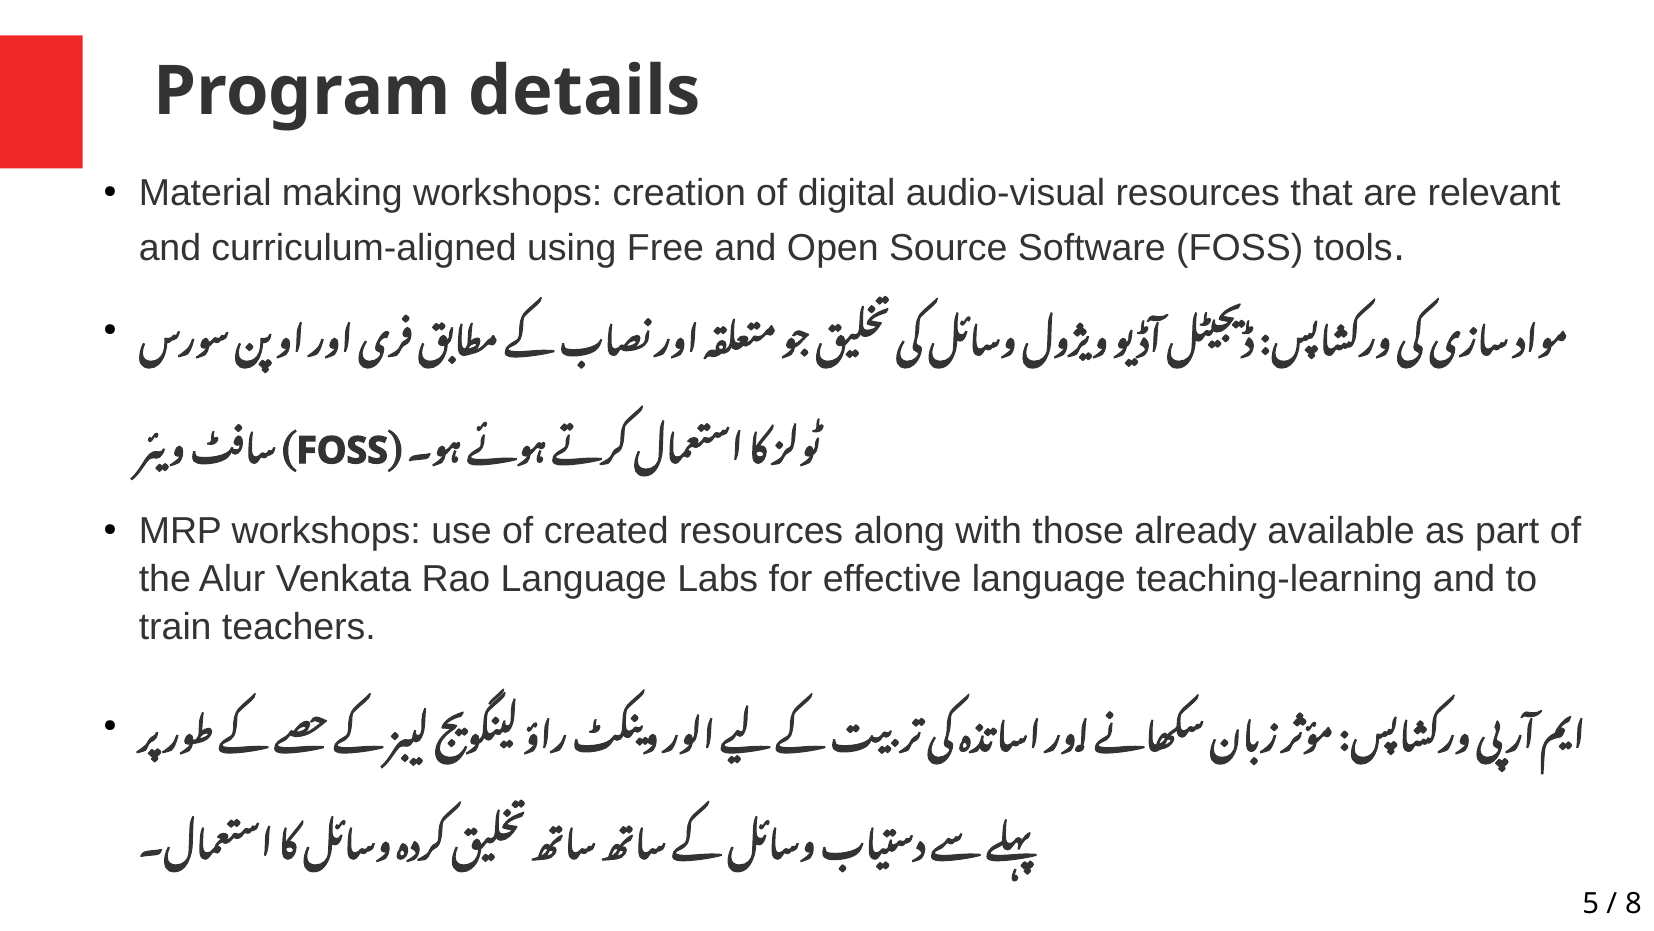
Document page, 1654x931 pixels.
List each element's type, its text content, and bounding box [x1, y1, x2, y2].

title Program details [153, 10, 1607, 165]
list Material making workshops: creation of digital audio-visual resources that are relevant and curriculum-aligned using Free and Open Source Software (FOSS) tools. مواد سازی کی ورکشاپس: ڈیجیٹل آڈیو ویژول وسائل کی تخلیق جو متعلقہ اور نصاب کے مطابق فری اور اوپن سورس سافٹ ویئر (FOSS) ٹولز کا استعمال کرتے ہوئے ہو۔ MRP workshops: use of created resources along with those already available as part of the Alur Venkata Rao Language Labs for effective language teaching-learning and to train teachers. ایم آر پی ورکشاپس: مؤثر زبان سکھانے اور اساتذہ کی تربیت کے لیے الور وینکٹ راؤ لینگویج لیبز کے حصے کے طور پر پہلے سے دستیاب وسائل کے ساتھ ساتھ تخلیق کردہ وسائل کا استعمال۔ [94, 165, 1607, 898]
